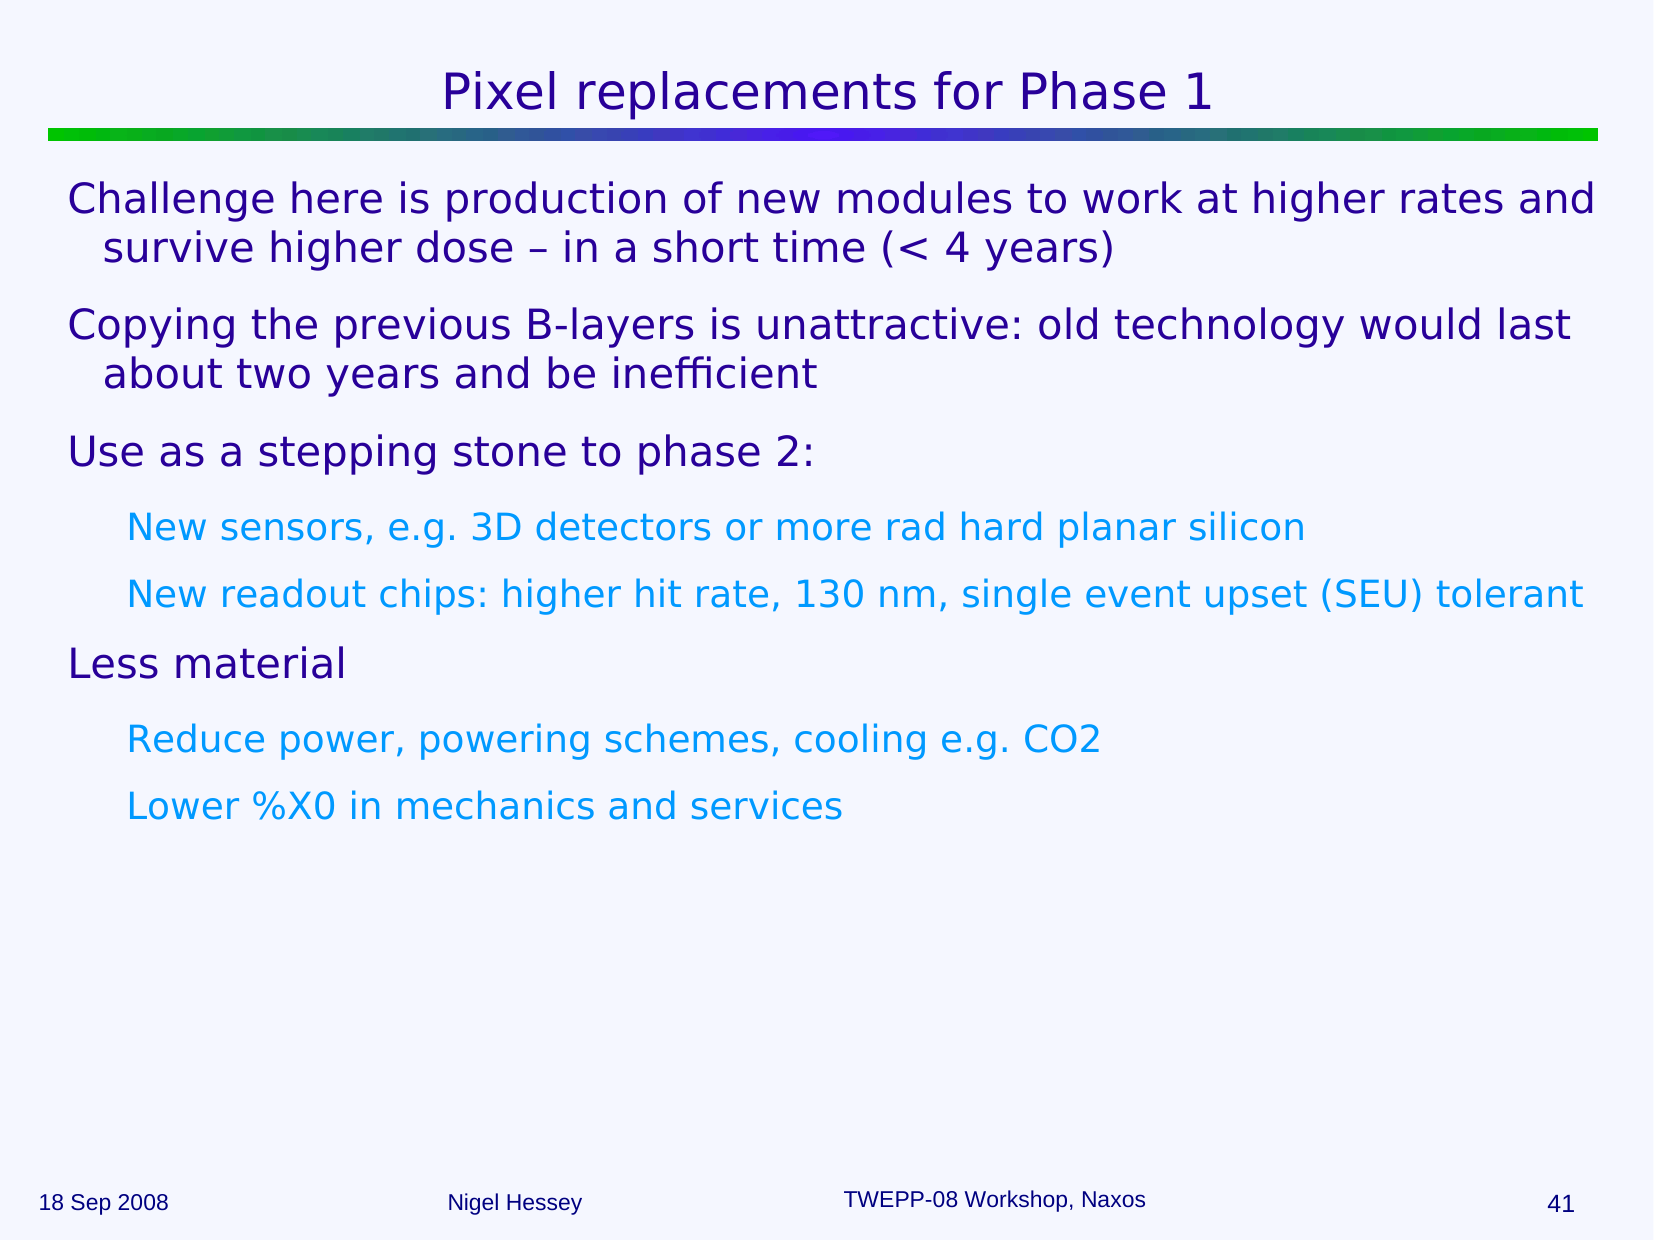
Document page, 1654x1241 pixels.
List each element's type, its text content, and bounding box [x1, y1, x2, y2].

picture [48, 128, 95, 141]
list Challenge here is production of new modules to work at higher rates and survive higher dose – in a short time (< 4 years) Copying the previous B-layers is unattractive: old technology would last about two years and be inefficient Use as a stepping stone to phase 2: New sensors, e.g. 3D detectors or more rad hard planar silicon New readout chips: higher hit rate, 130 nm, single event upset (SEU) tolerant Less material Reduce power, powering schemes, cooling e.g. CO2 Lower %X0 in mechanics and services [49, 174, 1614, 1127]
title Pixel replacements for Phase 1 [95, 37, 1563, 146]
picture [1563, 128, 1598, 141]
